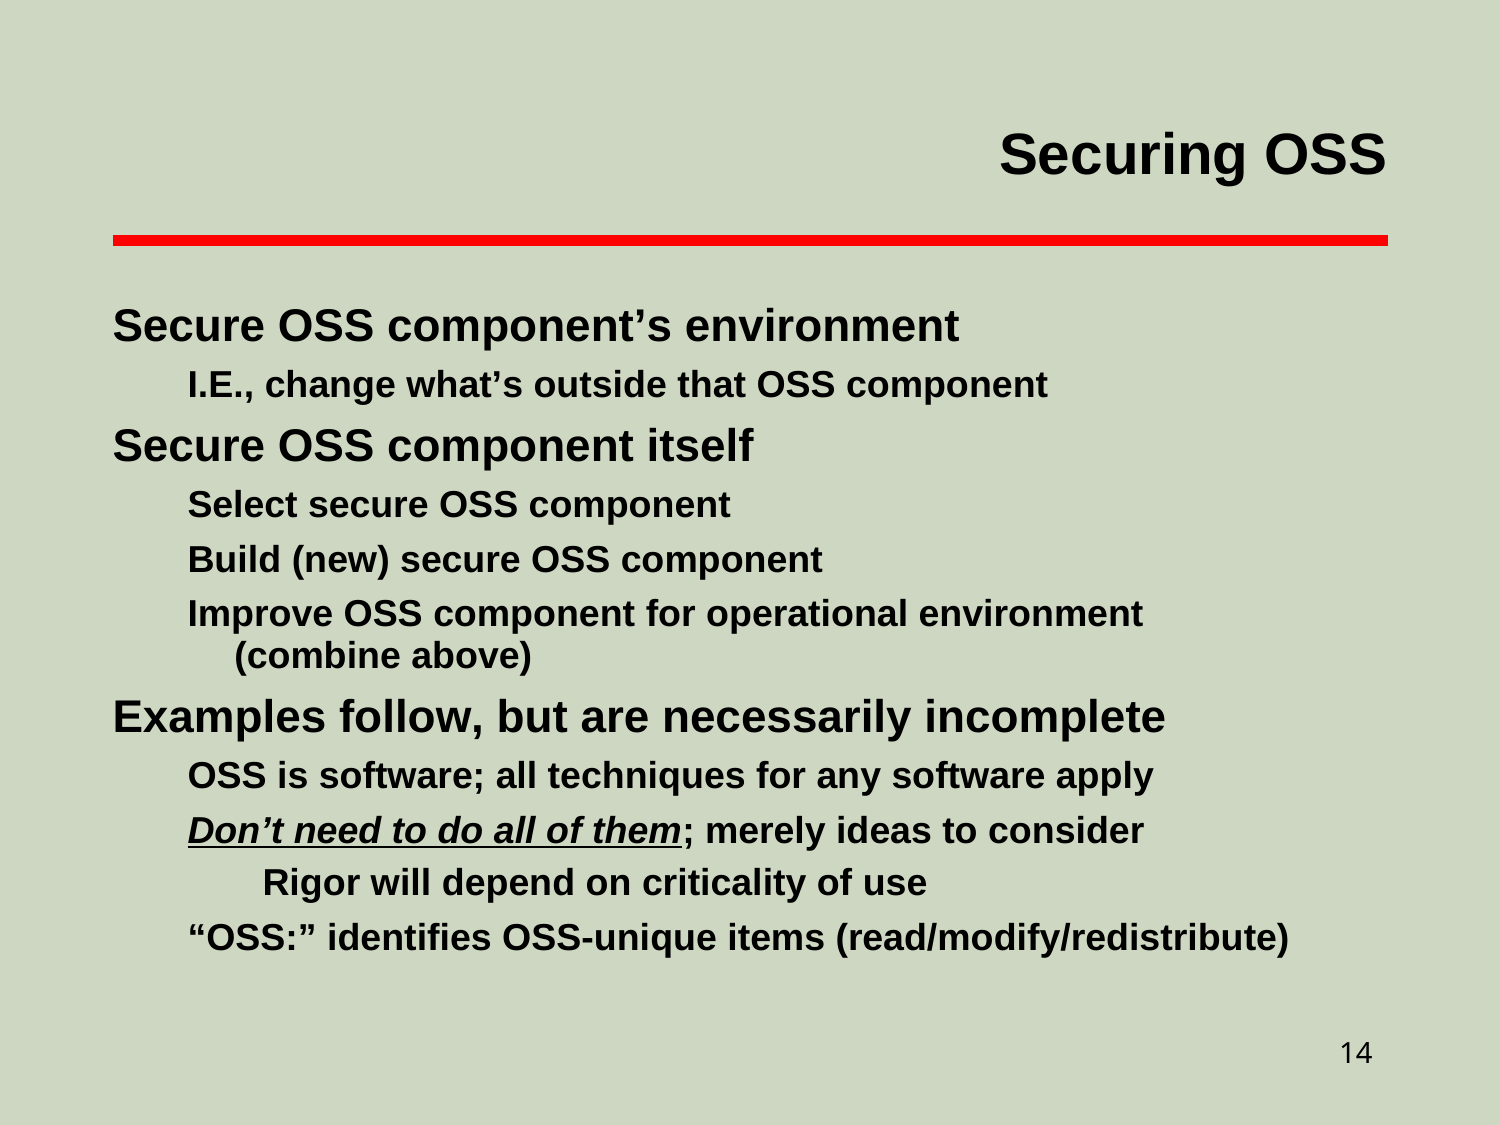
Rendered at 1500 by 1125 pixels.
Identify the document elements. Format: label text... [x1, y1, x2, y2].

title Securing OSS [337, 93, 1388, 217]
list Secure OSS component’s environment I.E., change what’s outside that OSS component Secure OSS component itself Select secure OSS component Build (new) secure OSS component Improve OSS component for operational environment (combine above) Examples follow, but are necessarily incomplete OSS is software; all techniques for any software apply Don’t need to do all of them; merely ideas to consider Rigor will depend on criticality of use “OSS:” identifies OSS-unique items (read/modify/redistribute) [112, 299, 1388, 1084]
